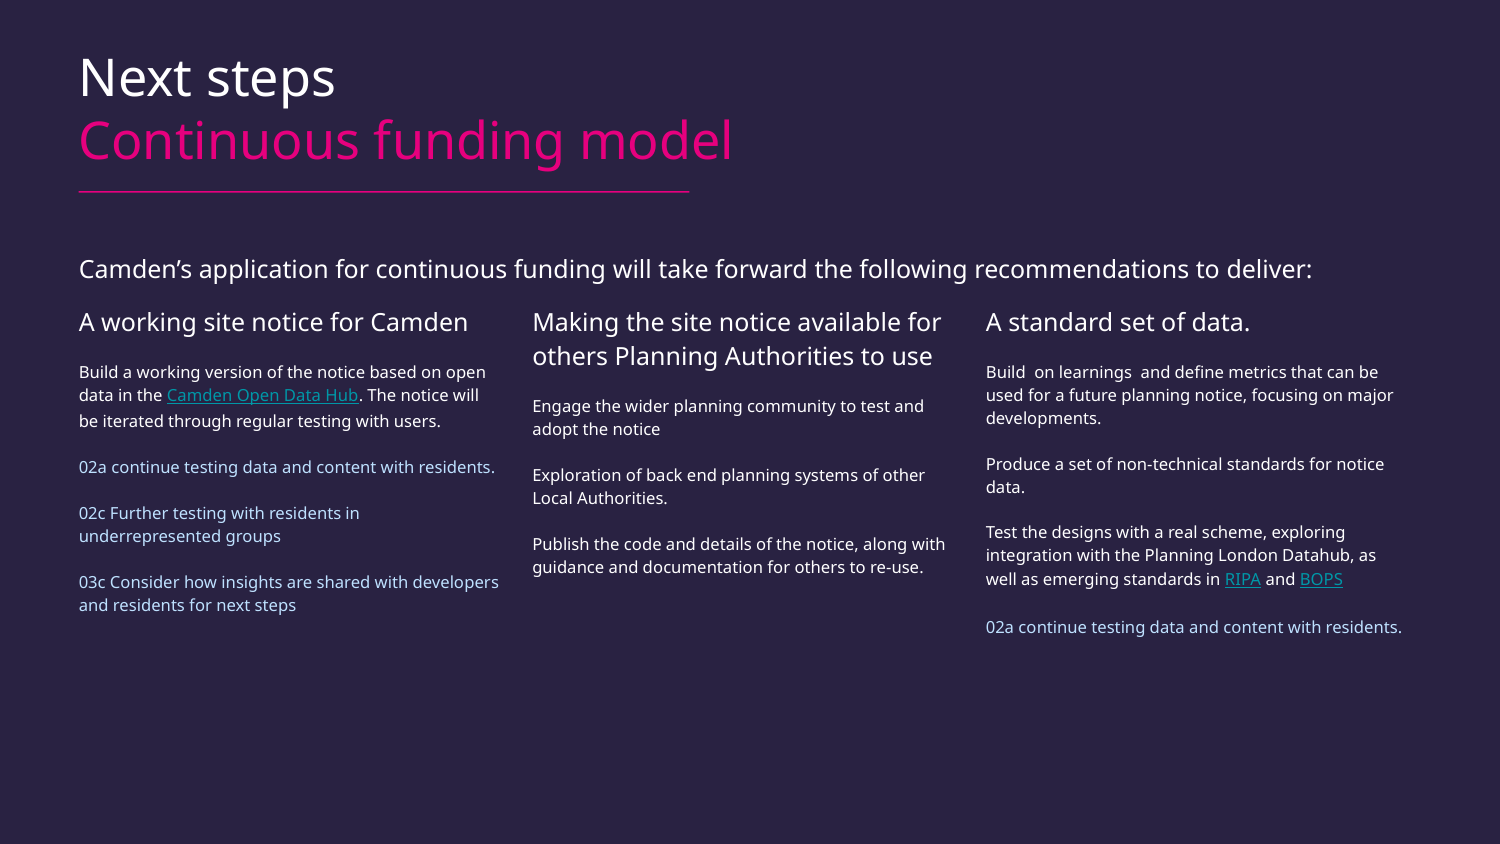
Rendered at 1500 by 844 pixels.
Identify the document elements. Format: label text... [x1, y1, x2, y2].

list Camden’s application for continuous funding will take forward the following recommendations to deliver: [63, 234, 1494, 291]
text_box A working site notice for Camden Build a working version of the notice based on open data in the Camden Open Data Hub. The notice will be iterated through regular testing with users. 02a continue testing data and content with residents. 02c Further testing with residents in underrepresented groups 03c Consider how insights are shared with developers and residents for next steps [78, 301, 500, 638]
text_box Making the site notice available for others Planning Authorities to use Engage the wider planning community to test and adopt the notice Exploration of back end planning systems of other Local Authorities. Publish the code and details of the notice, along with guidance and documentation for others to re-use. [532, 301, 954, 577]
text_box A standard set of data. Build on learnings and define metrics that can be used for a future planning notice, focusing on major developments. Produce a set of non-technical standards for notice data. Test the designs with a real scheme, exploring integration with the Planning London Datahub, as well as emerging standards in RIPA and BOPS 02a continue testing data and content with residents. [985, 301, 1407, 638]
text_box Next steps Continuous funding model [78, 44, 1016, 216]
